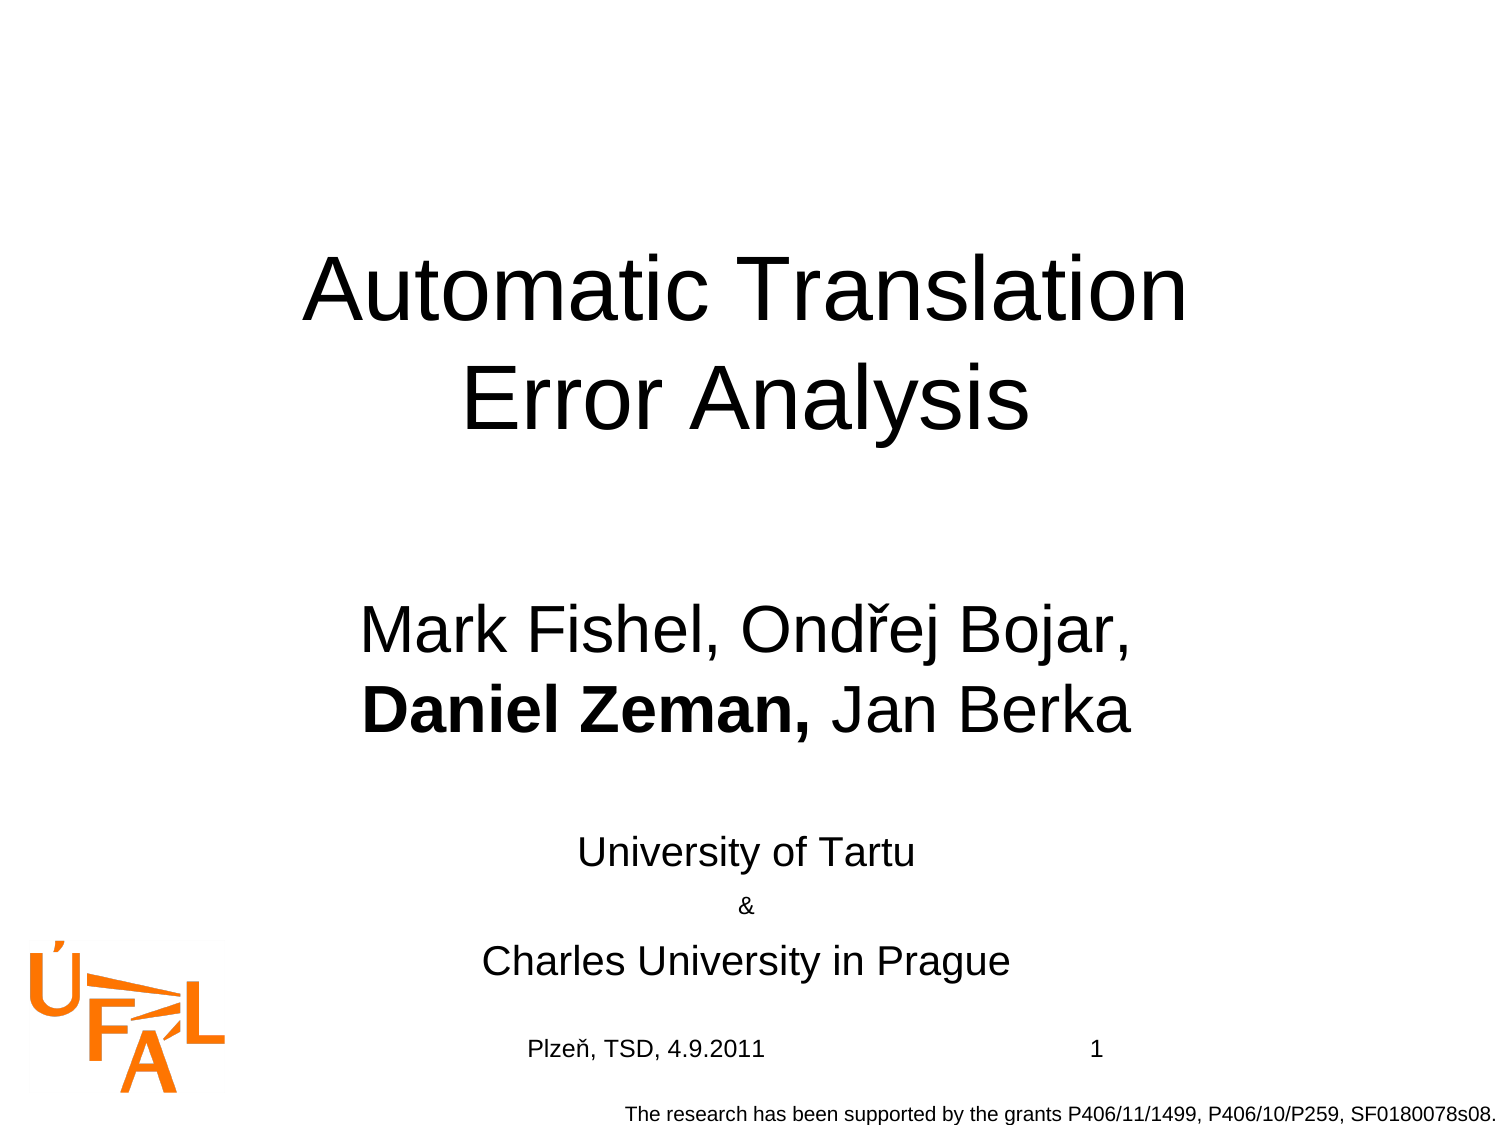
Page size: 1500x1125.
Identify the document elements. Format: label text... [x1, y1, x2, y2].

picture [29, 940, 225, 1093]
title Automatic Translation Error Analysis [112, 160, 1388, 516]
text_box The research has been supported by the grants P406/11/1499, P406/10/P259, SF0180078s08. [590, 1092, 1500, 1125]
list Mark Fishel, Ondřej Bojar, Daniel Zeman, Jan Berka University of Tartu & Charles University in Prague [225, 577, 1276, 993]
